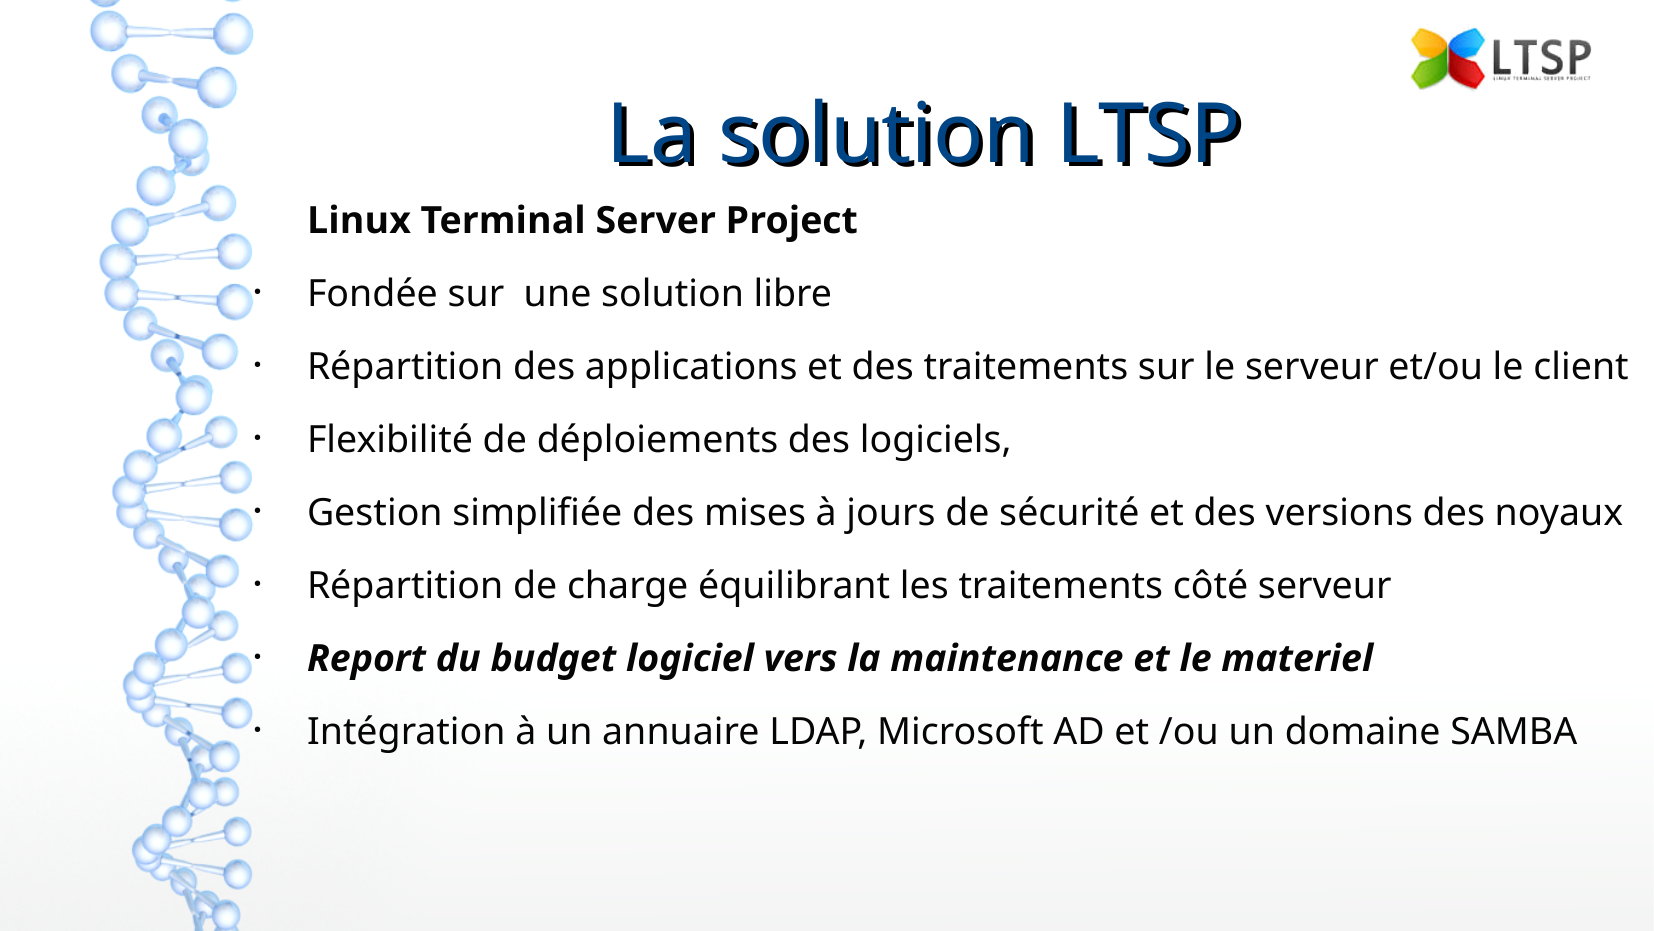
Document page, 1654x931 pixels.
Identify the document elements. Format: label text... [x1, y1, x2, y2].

list Linux Terminal Server Project Fondée sur une solution libre Répartition des applications et des traitements sur le serveur et/ou le client Flexibilité de déploiements des logiciels, Gestion simplifiée des mises à jours de sécurité et des versions des noyaux Répartition de charge équilibrant les traitements côté serveur Report du budget logiciel vers la maintenance et le materiel Intégration à un annuaire LDAP, Microsoft AD et /ou un domaine SAMBA [236, 177, 1642, 863]
picture [0, 0, 1654, 931]
title La solution LTSP [259, 38, 1589, 177]
